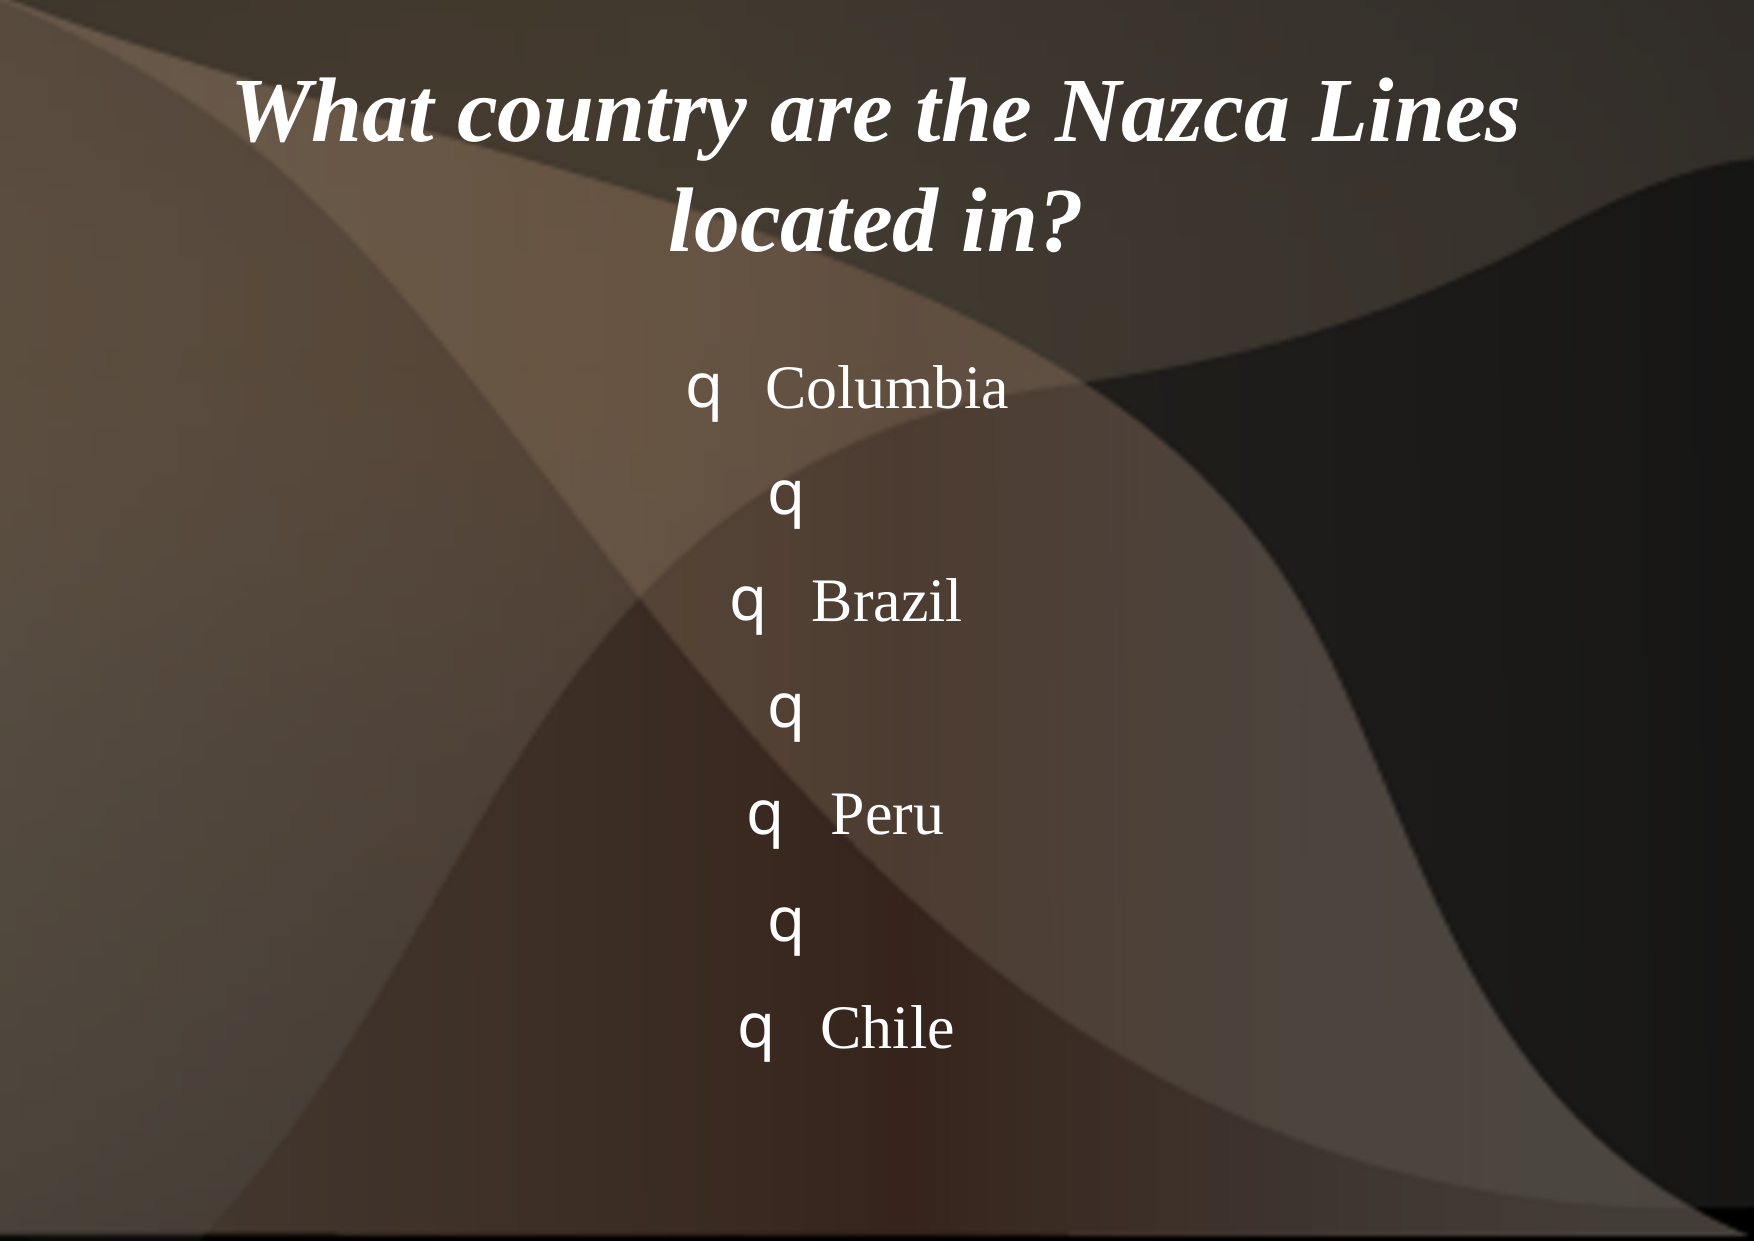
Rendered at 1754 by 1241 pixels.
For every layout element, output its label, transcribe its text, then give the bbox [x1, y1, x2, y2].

list Columbia Brazil Peru Chile [63, 346, 1643, 1066]
title What country are the Nazca Lines located in? [87, 49, 1667, 257]
